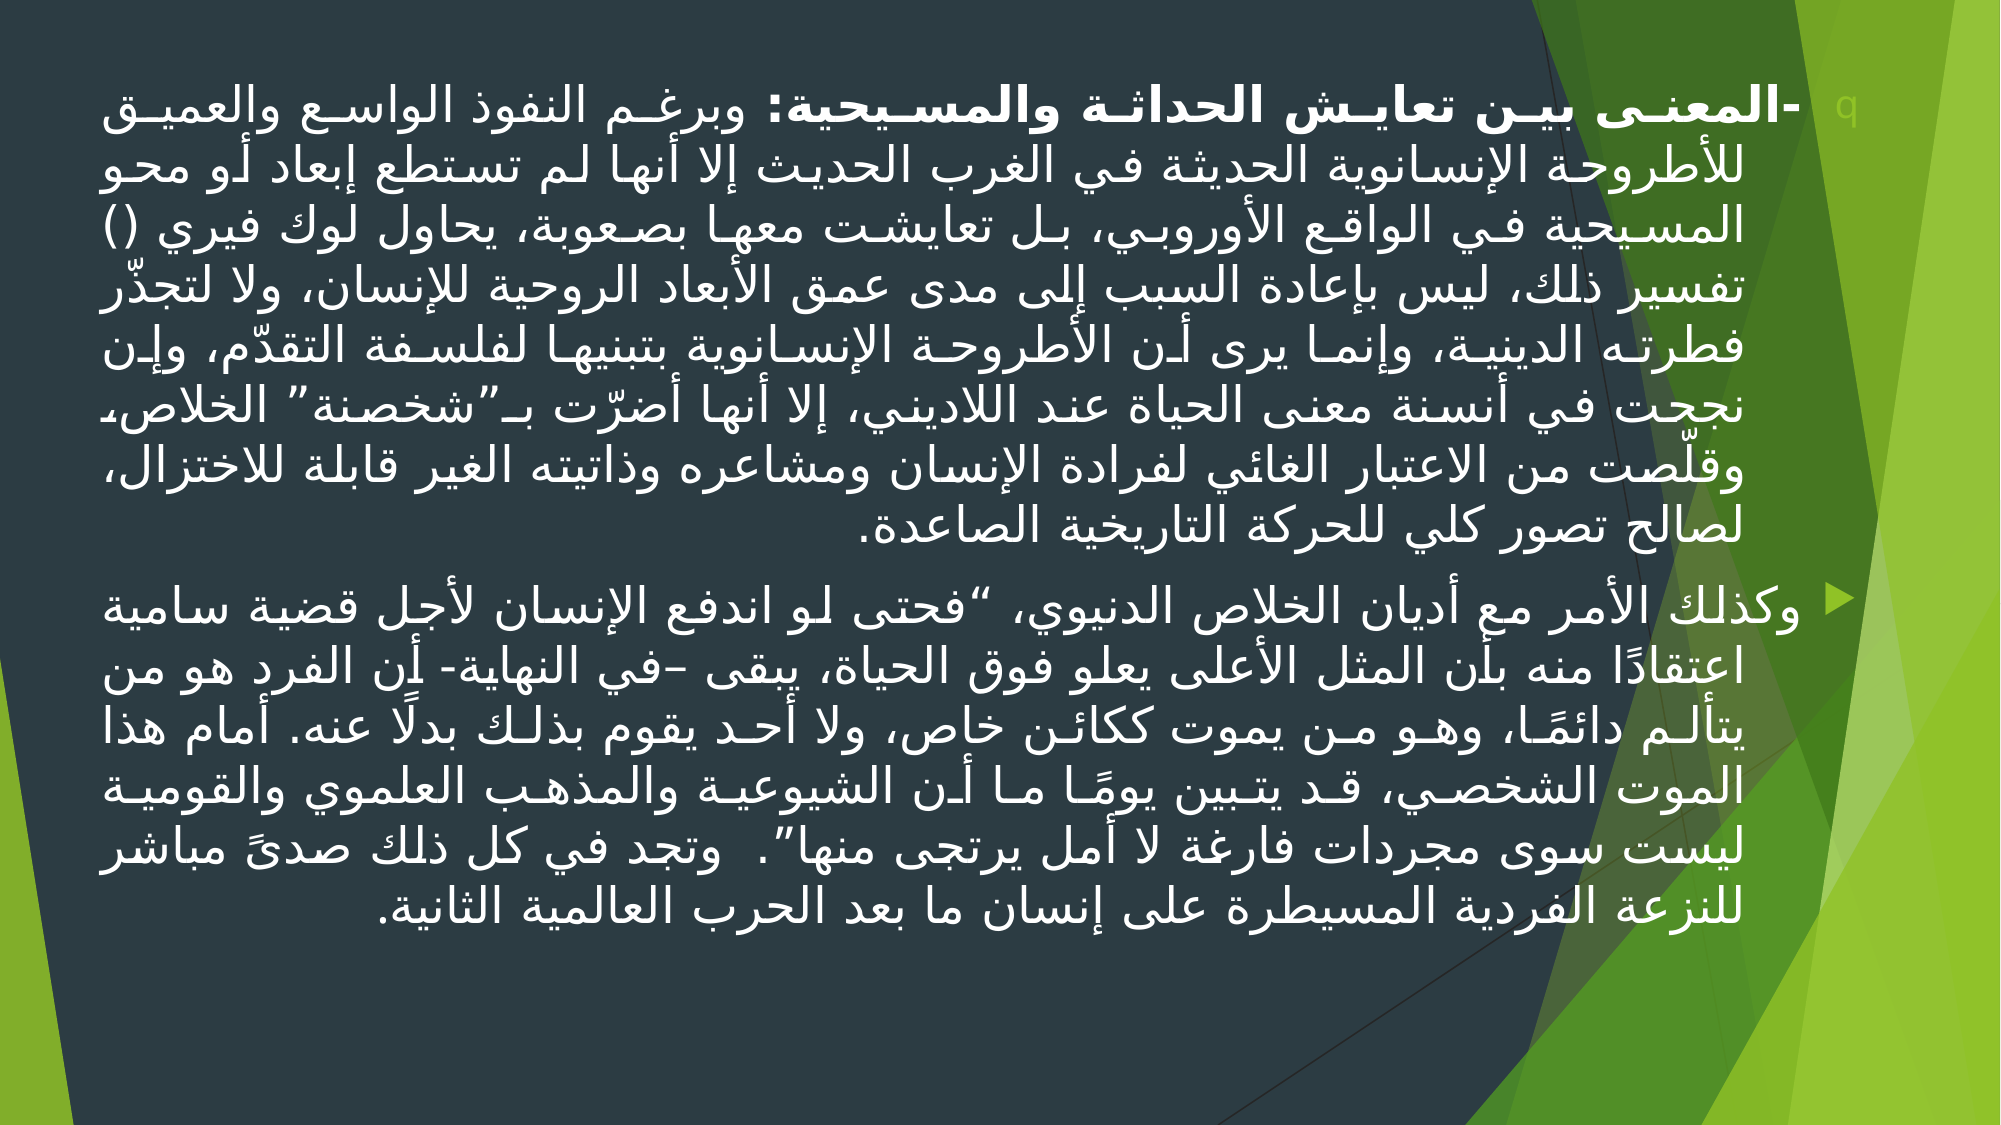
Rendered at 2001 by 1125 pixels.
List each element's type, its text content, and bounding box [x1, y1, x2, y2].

list -المعنى بين تعايش الحداثة والمسيحية: وبرغم النفوذ الواسع والعميق للأطروحة الإنسانوية الحديثة في الغرب الحديث إلا أنها لم تستطع إبعاد أو محو المسيحية في الواقع الأوروبي، بل تعايشت معها بصعوبة، يحاول لوك فيري () تفسير ذلك، ليس بإعادة السبب إلى مدى عمق الأبعاد الروحية للإنسان، ولا لتجذّر فطرته الدينية، وإنما يرى أن الأطروحة الإنسانوية بتبنيها لفلسفة التقدّم، وإن نجحت في أنسنة معنى الحياة عند اللاديني، إلا أنها أضرّت بـ”شخصنة” الخلاص، وقلّصت من الاعتبار الغائي لفرادة الإنسان ومشاعره وذاتيته الغير قابلة للاختزال، لصالح تصور كلي للحركة التاريخية الصاعدة. وكذلك الأمر مع أديان الخلاص الدنيوي، “فحتى لو اندفع الإنسان لأجل قضية سامية اعتقادًا منه بأن المثل الأعلى يعلو فوق الحياة، يبقى –في النهاية- أن الفرد هو من يتألم دائمًا، وهو من يموت ككائن خاص، ولا أحد يقوم بذلك بدلًا عنه. أمام هذا الموت الشخصي، قد يتبين يومًا ما أن الشيوعية والمذهب العلموي والقومية ليست سوى مجردات فارغة لا أمل يرتجى منها”. وتجد في كل ذلك صدىً مباشر للنزعة الفردية المسيطرة على إنسان ما بعد الحرب العالمية الثانية. [86, 65, 1874, 1086]
